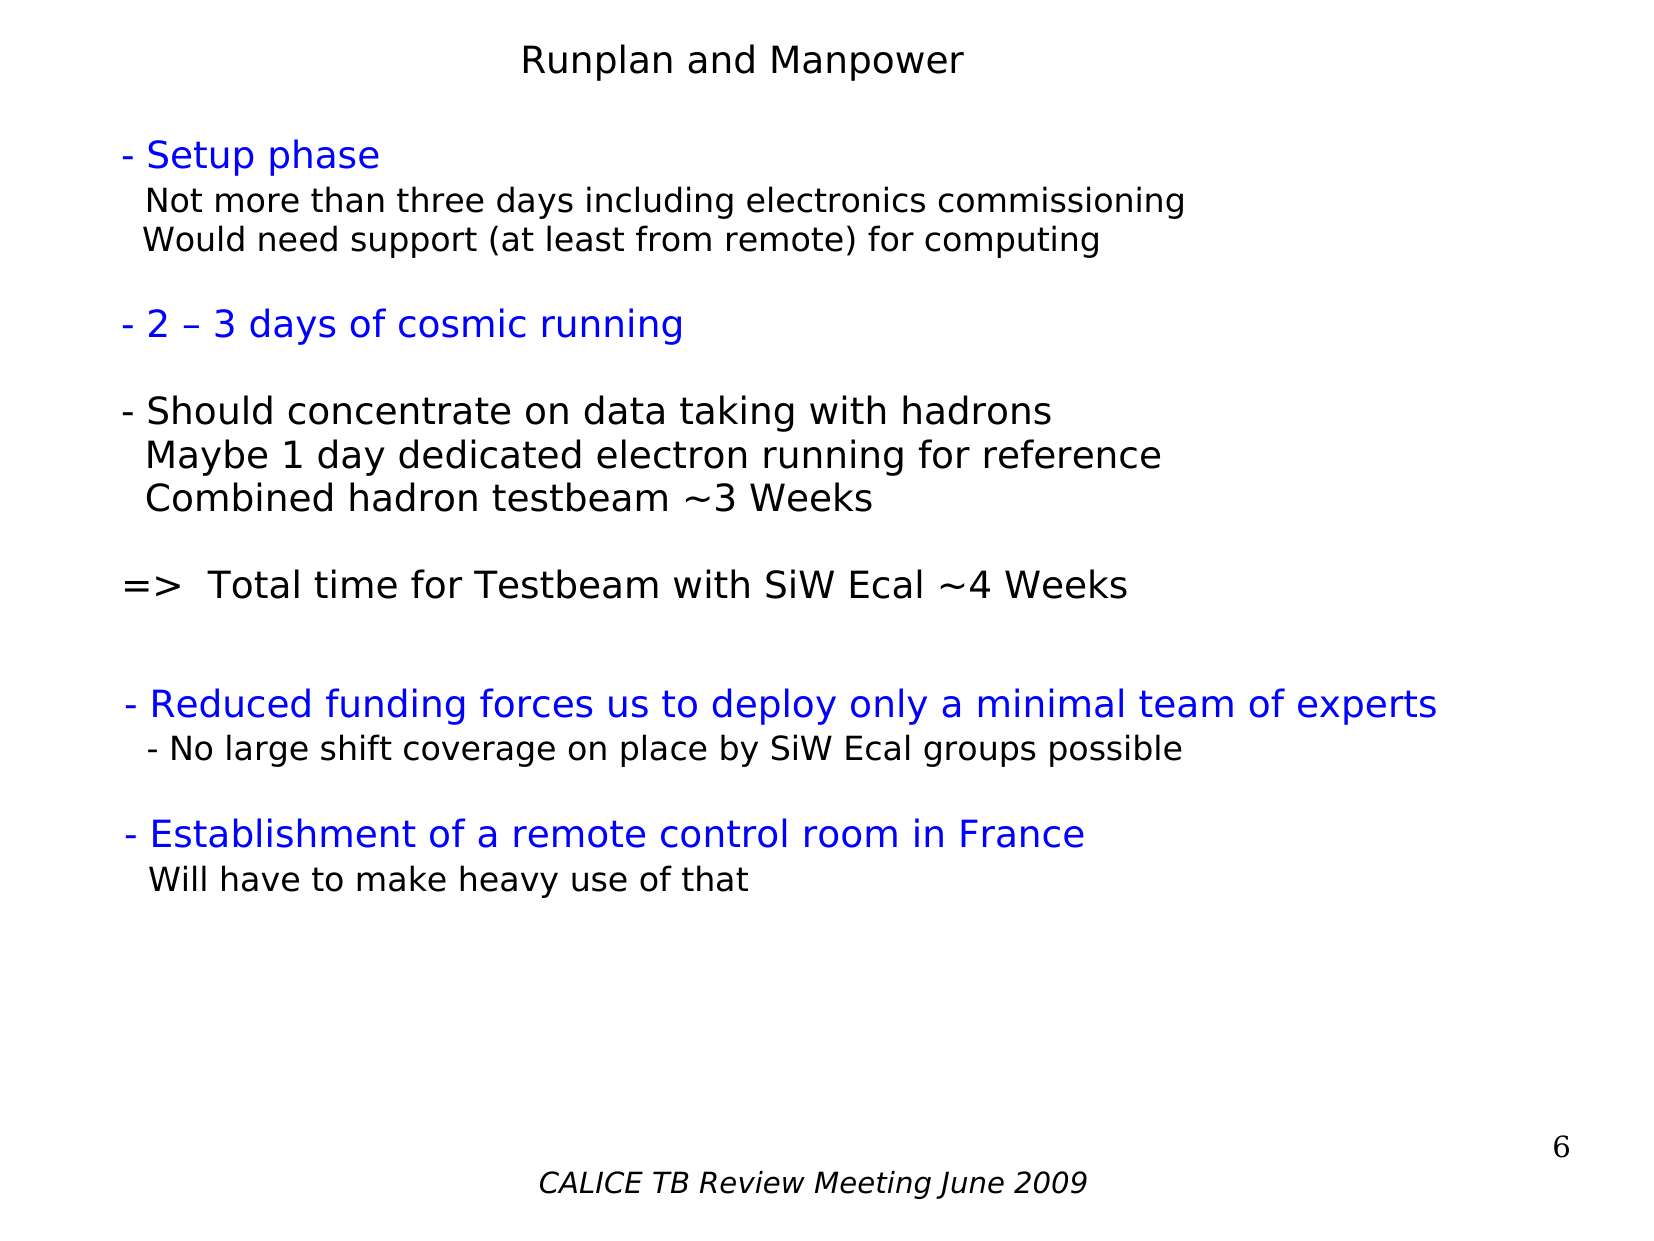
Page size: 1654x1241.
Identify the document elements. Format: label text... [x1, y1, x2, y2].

text_box - Reduced funding forces us to deploy only a minimal team of experts - No large shift coverage on place by SiW Ecal groups possible - Establishment of a remote control room in France Will have to make heavy use of that [109, 675, 1426, 908]
text_box Runplan and Manpower [505, 31, 970, 90]
text_box - Setup phase Not more than three days including electronics commissioning Would need support (at least from remote) for computing - 2 – 3 days of cosmic running - Should concentrate on data taking with hadrons Maybe 1 day dedicated electron running for reference Combined hadron testbeam ~3 Weeks => Total time for Testbeam with SiW Ecal ~4 Weeks [106, 126, 1183, 616]
